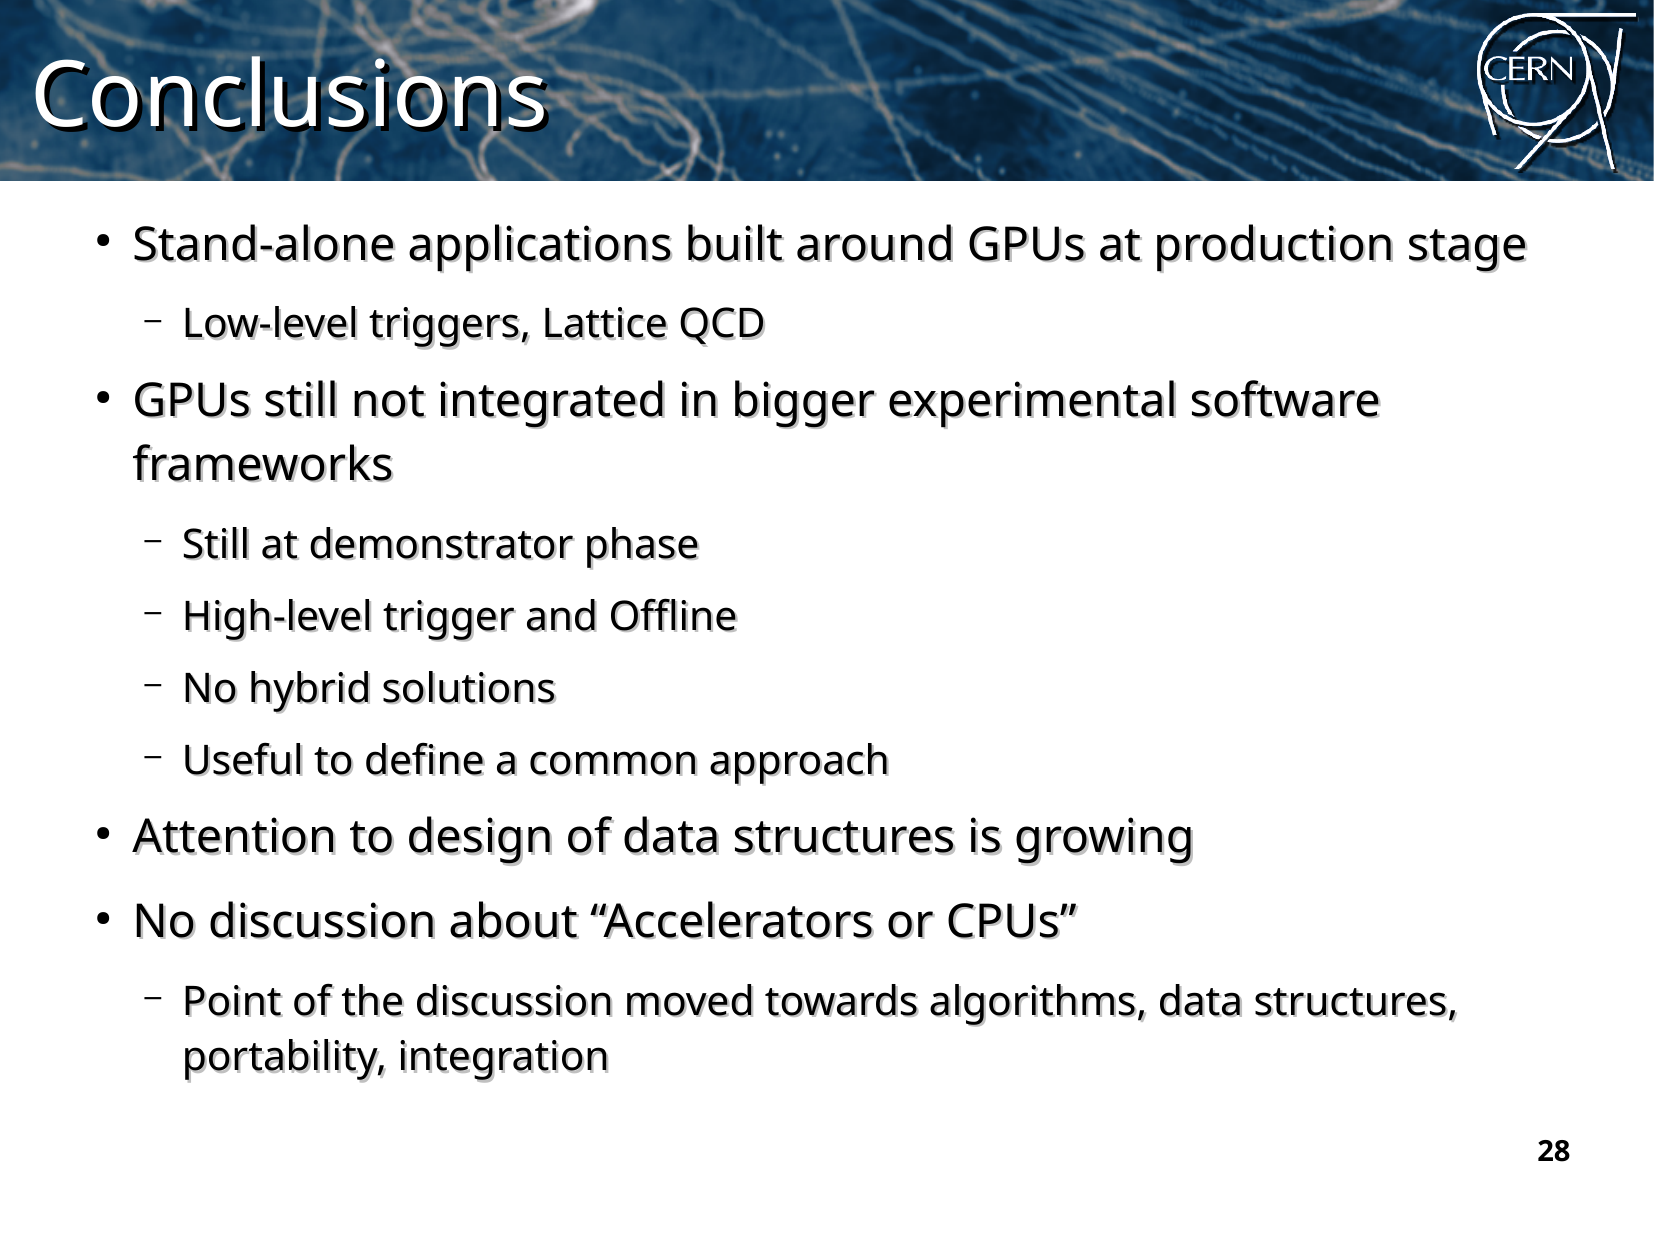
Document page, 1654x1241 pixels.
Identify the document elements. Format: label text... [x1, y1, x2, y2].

picture [0, 0, 1654, 181]
list Stand-alone applications built around GPUs at production stage Low-level triggers, Lattice QCD GPUs still not integrated in bigger experimental software frameworks Still at demonstrator phase High-level trigger and Offline No hybrid solutions Useful to define a common approach Attention to design of data structures is growing No discussion about “Accelerators or CPUs” Point of the discussion moved towards algorithms, data structures, portability, integration [82, 210, 1571, 1096]
title Conclusions [30, 2, 1441, 181]
